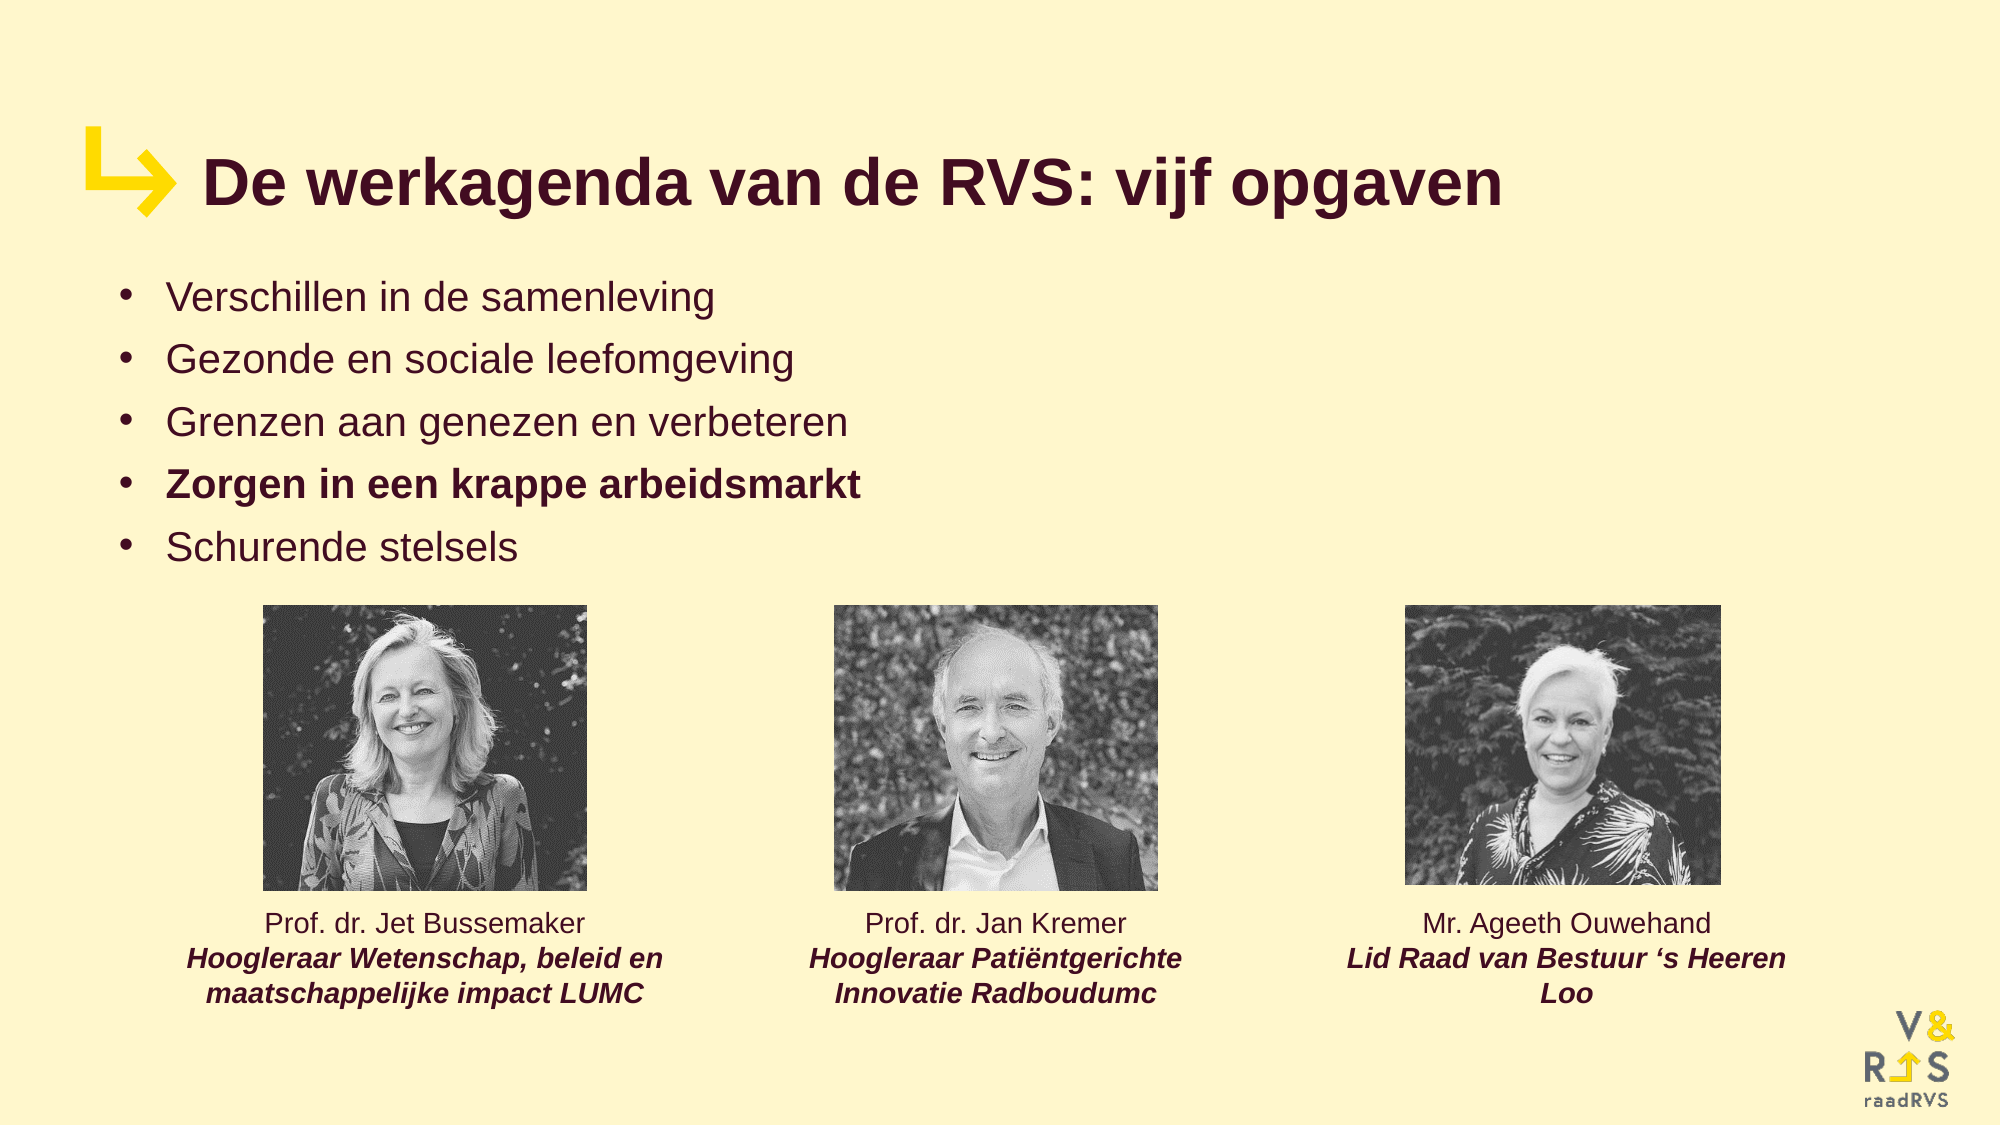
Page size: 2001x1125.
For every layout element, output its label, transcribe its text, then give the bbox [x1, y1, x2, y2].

picture [263, 605, 587, 891]
text_box Mr. Ageeth Ouwehand Lid Raad van Bestuur ‘s Heeren Loo [1331, 904, 1803, 1036]
picture [834, 605, 1158, 891]
picture [1405, 605, 1721, 885]
text_box Prof. dr. Jan Kremer Hoogleraar Patiëntgerichte Innovatie Radboudumc [774, 904, 1218, 1011]
text_box Verschillen in de samenleving Gezonde en sociale leefomgeving Grenzen aan genezen en verbeteren Zorgen in een krappe arbeidsmarkt Schurende stelsels [103, 261, 1950, 1019]
text_box Prof. dr. Jet Bussemaker Hoogleraar Wetenschap, beleid en maatschappelijke impact LUMC [179, 904, 672, 1011]
title De werkagenda van de RVS: vijf opgaven [202, 138, 1916, 230]
